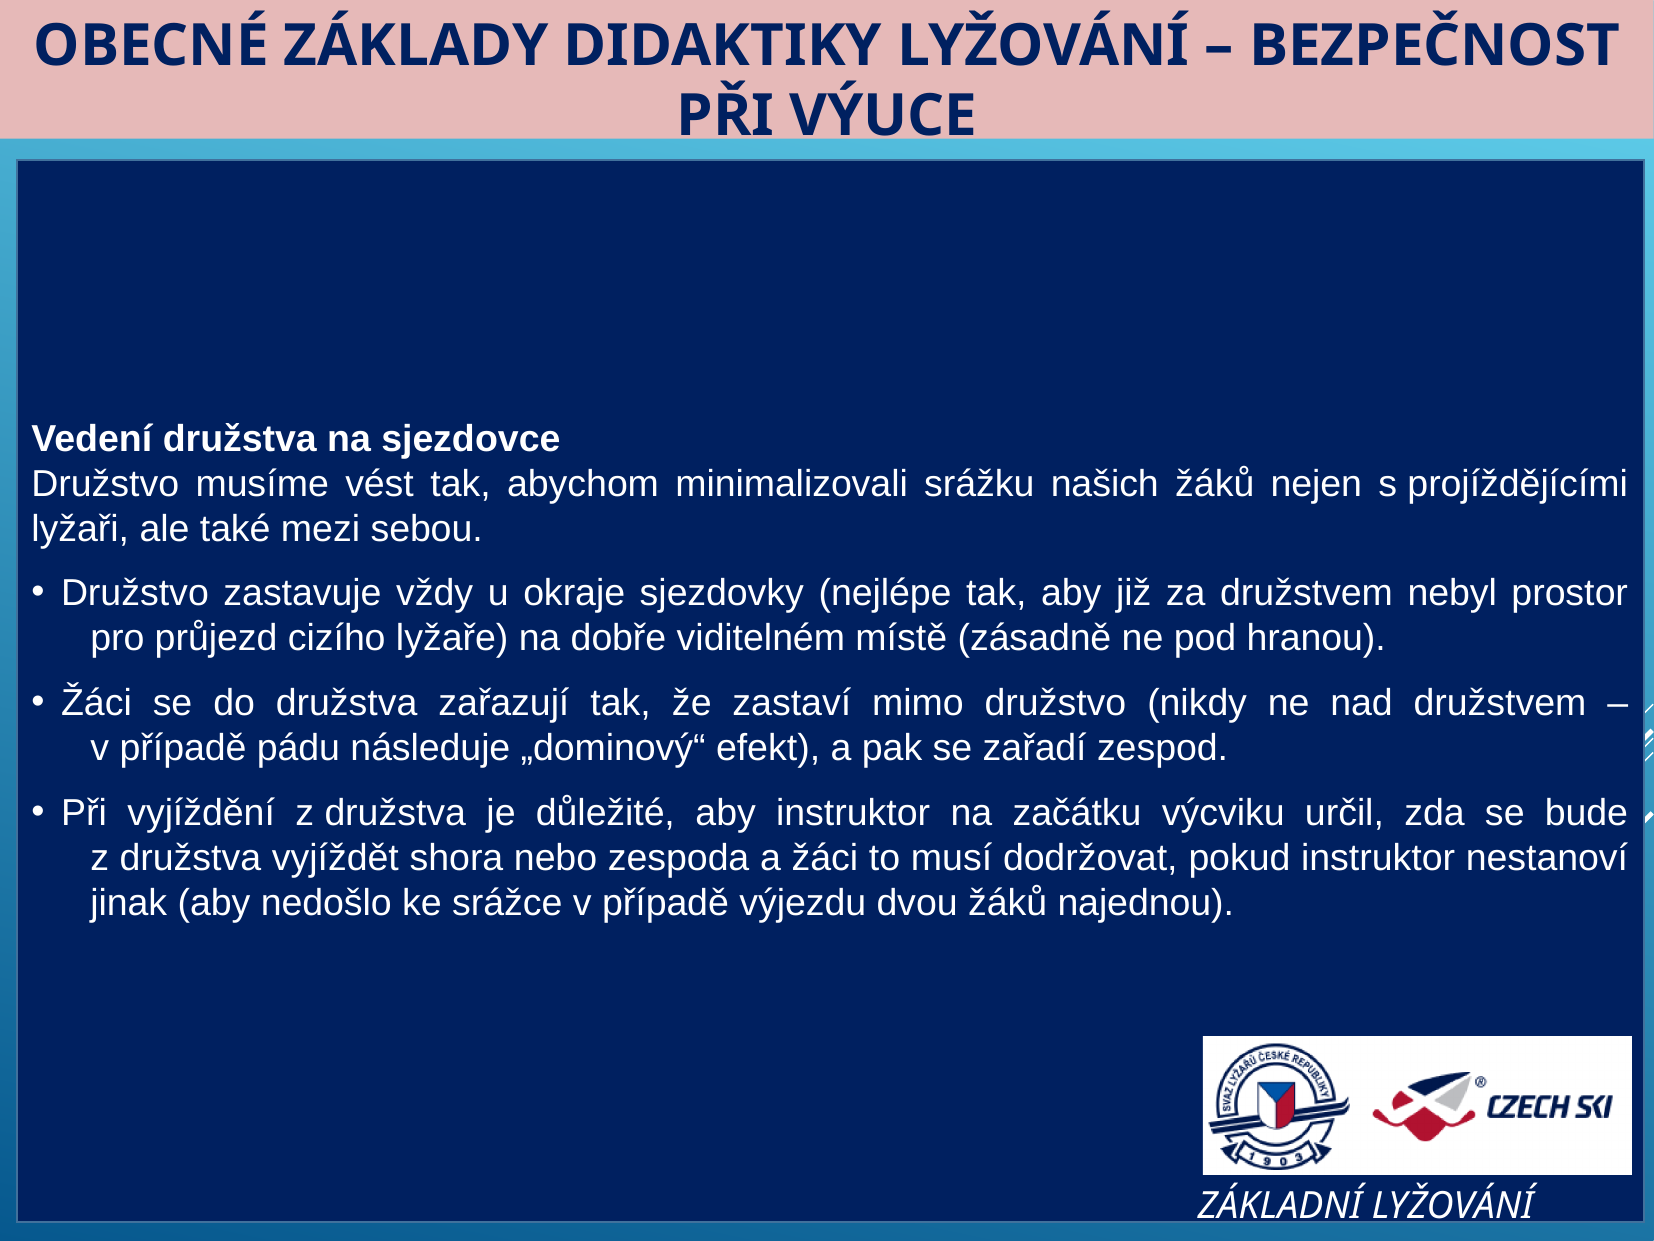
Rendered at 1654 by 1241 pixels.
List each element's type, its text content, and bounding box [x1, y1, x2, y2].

title Obecné základy didaktiky lyžování – bezpečnost při výuce [0, 0, 1654, 139]
picture [1202, 1036, 1632, 1173]
text_box ZÁKLADNÍ LYŽOVÁNÍ [1182, 1173, 1644, 1235]
text_box Vedení družstva na sjezdovce Družstvo musíme vést tak, abychom minimalizovali srážku našich žáků nejen s projíždějícími lyžaři, ale také mezi sebou. Družstvo zastavuje vždy u okraje sjezdovky (nejlépe tak, aby již za družstvem nebyl prostor pro průjezd cizího lyžaře) na dobře viditelném místě (zásadně ne pod hranou). Žáci se do družstva zařazují tak, že zastaví mimo družstvo (nikdy ne nad družstvem – v případě pádu následuje „dominový“ efekt), a pak se zařadí zespod. Při vyjíždění z družstva je důležité, aby instruktor na začátku výcviku určil, zda se bude z družstva vyjíždět shora nebo zespoda a žáci to musí dodržovat, pokud instruktor nestanoví jinak (aby nedošlo ke srážce v případě výjezdu dvou žáků najednou). [17, 160, 1644, 1222]
